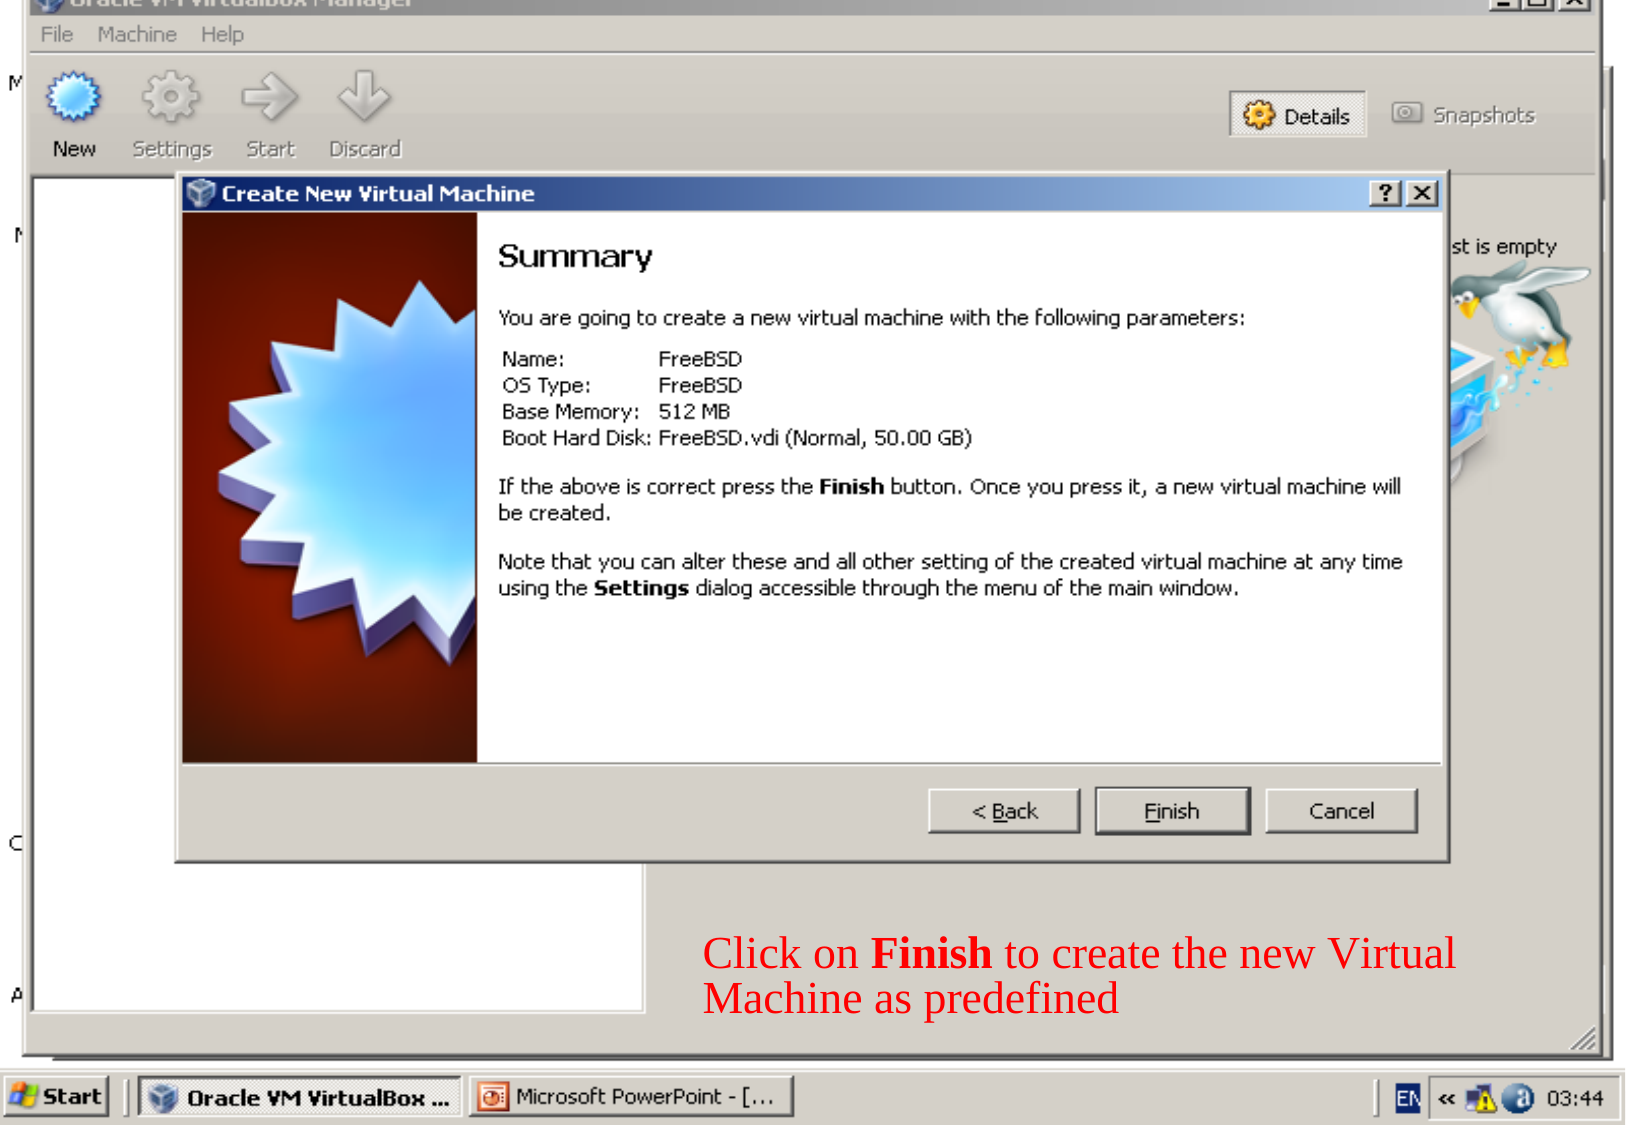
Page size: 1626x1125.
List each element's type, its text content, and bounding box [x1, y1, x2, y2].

picture [0, 0, 1626, 1125]
text_box Click on Finish to create the new Virtual Machine as predefined [687, 924, 1526, 1031]
